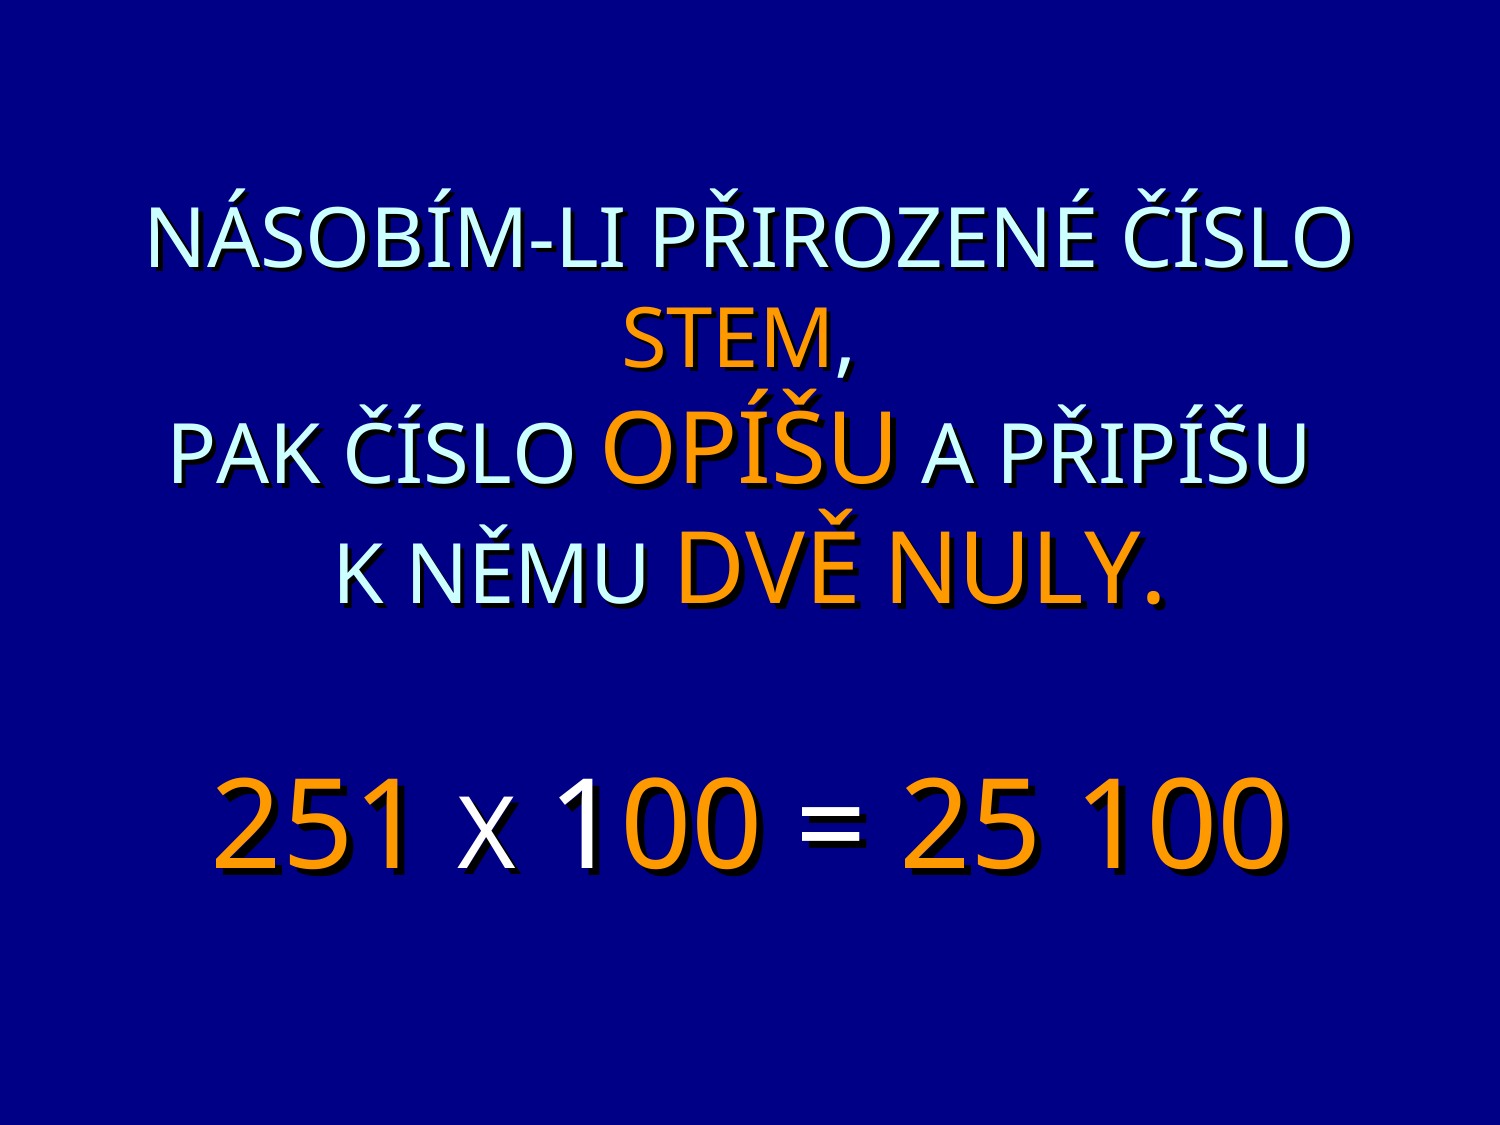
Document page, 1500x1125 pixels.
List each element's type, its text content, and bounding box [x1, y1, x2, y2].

title NÁSOBÍM-LI PŘIROZENÉ ČÍSLO STEM, PAK ČÍSLO OPÍŠU A PŘIPÍŠU K NĚMU DVĚ NULY. 251 X 100 = 25 100 [75, 0, 1426, 902]
